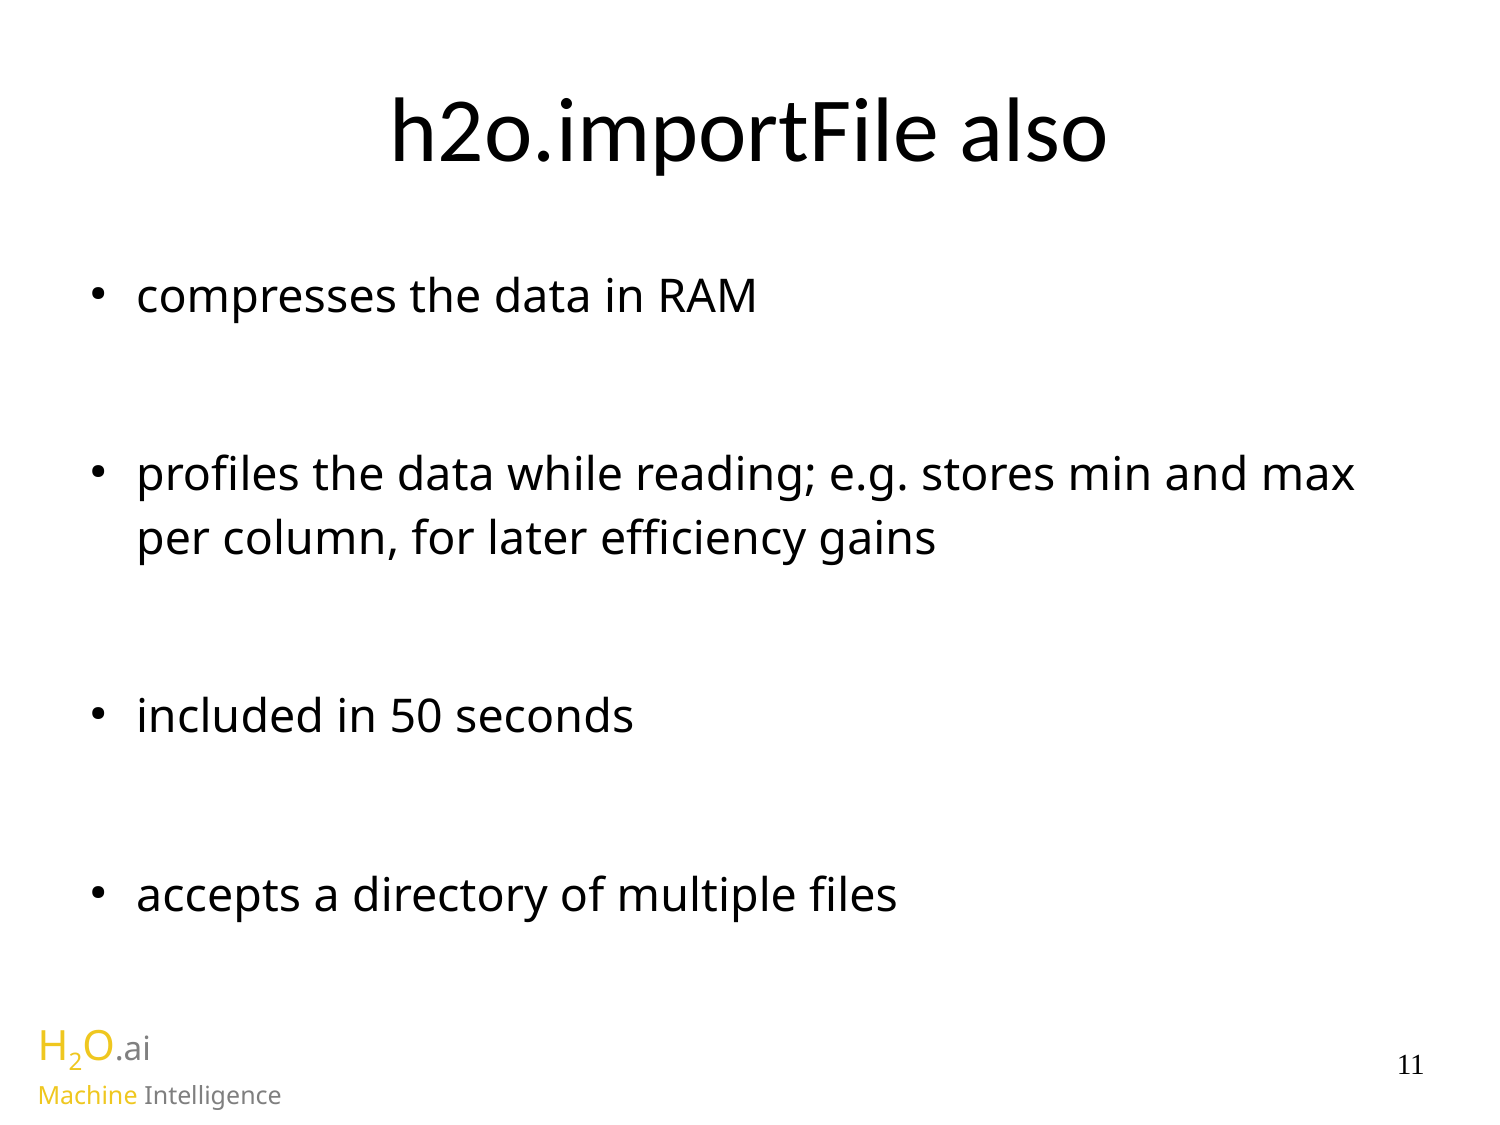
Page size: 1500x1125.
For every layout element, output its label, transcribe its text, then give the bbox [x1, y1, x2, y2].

title h2o.importFile also [75, 15, 1425, 262]
list compresses the data in RAM profiles the data while reading; e.g. stores min and max per column, for later efficiency gains included in 50 seconds accepts a directory of multiple files [75, 262, 1425, 931]
